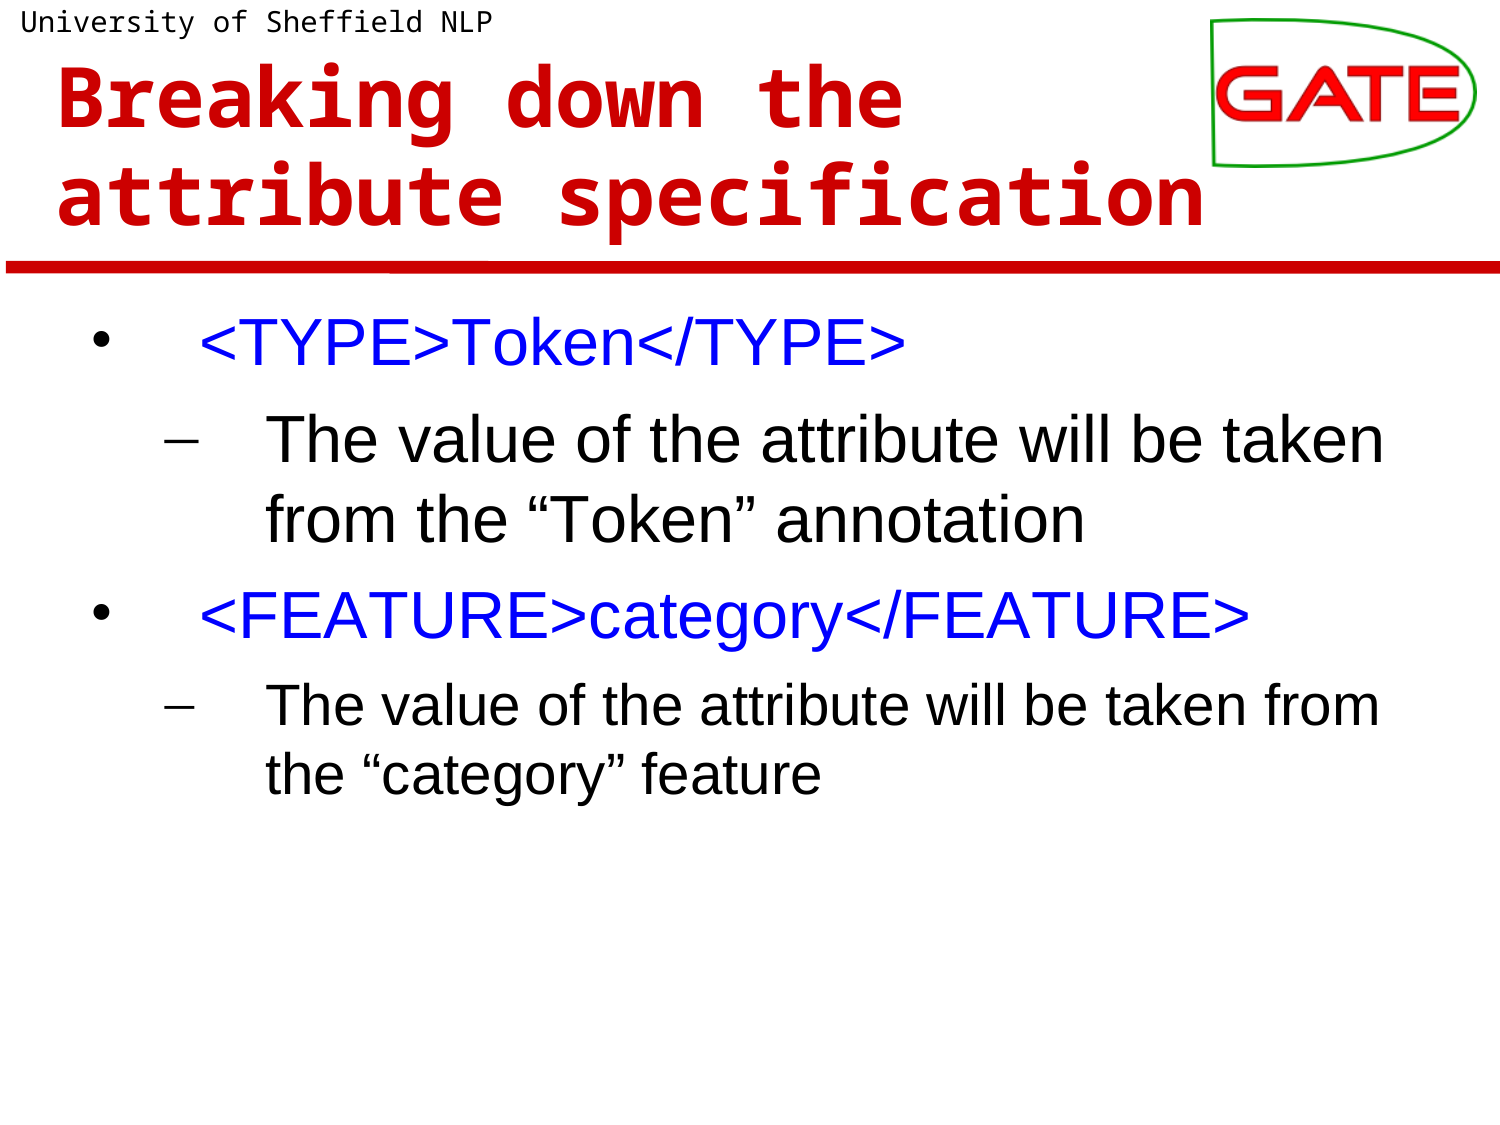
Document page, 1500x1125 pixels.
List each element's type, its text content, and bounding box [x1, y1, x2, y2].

title Breaking down the attribute specification [41, 37, 1391, 254]
picture [1210, 18, 1477, 168]
list <TYPE>Token</TYPE> The value of the attribute will be taken from the “Token” annotation <FEATURE>category</FEATURE> The value of the attribute will be taken from the “category” feature [75, 290, 1425, 1034]
